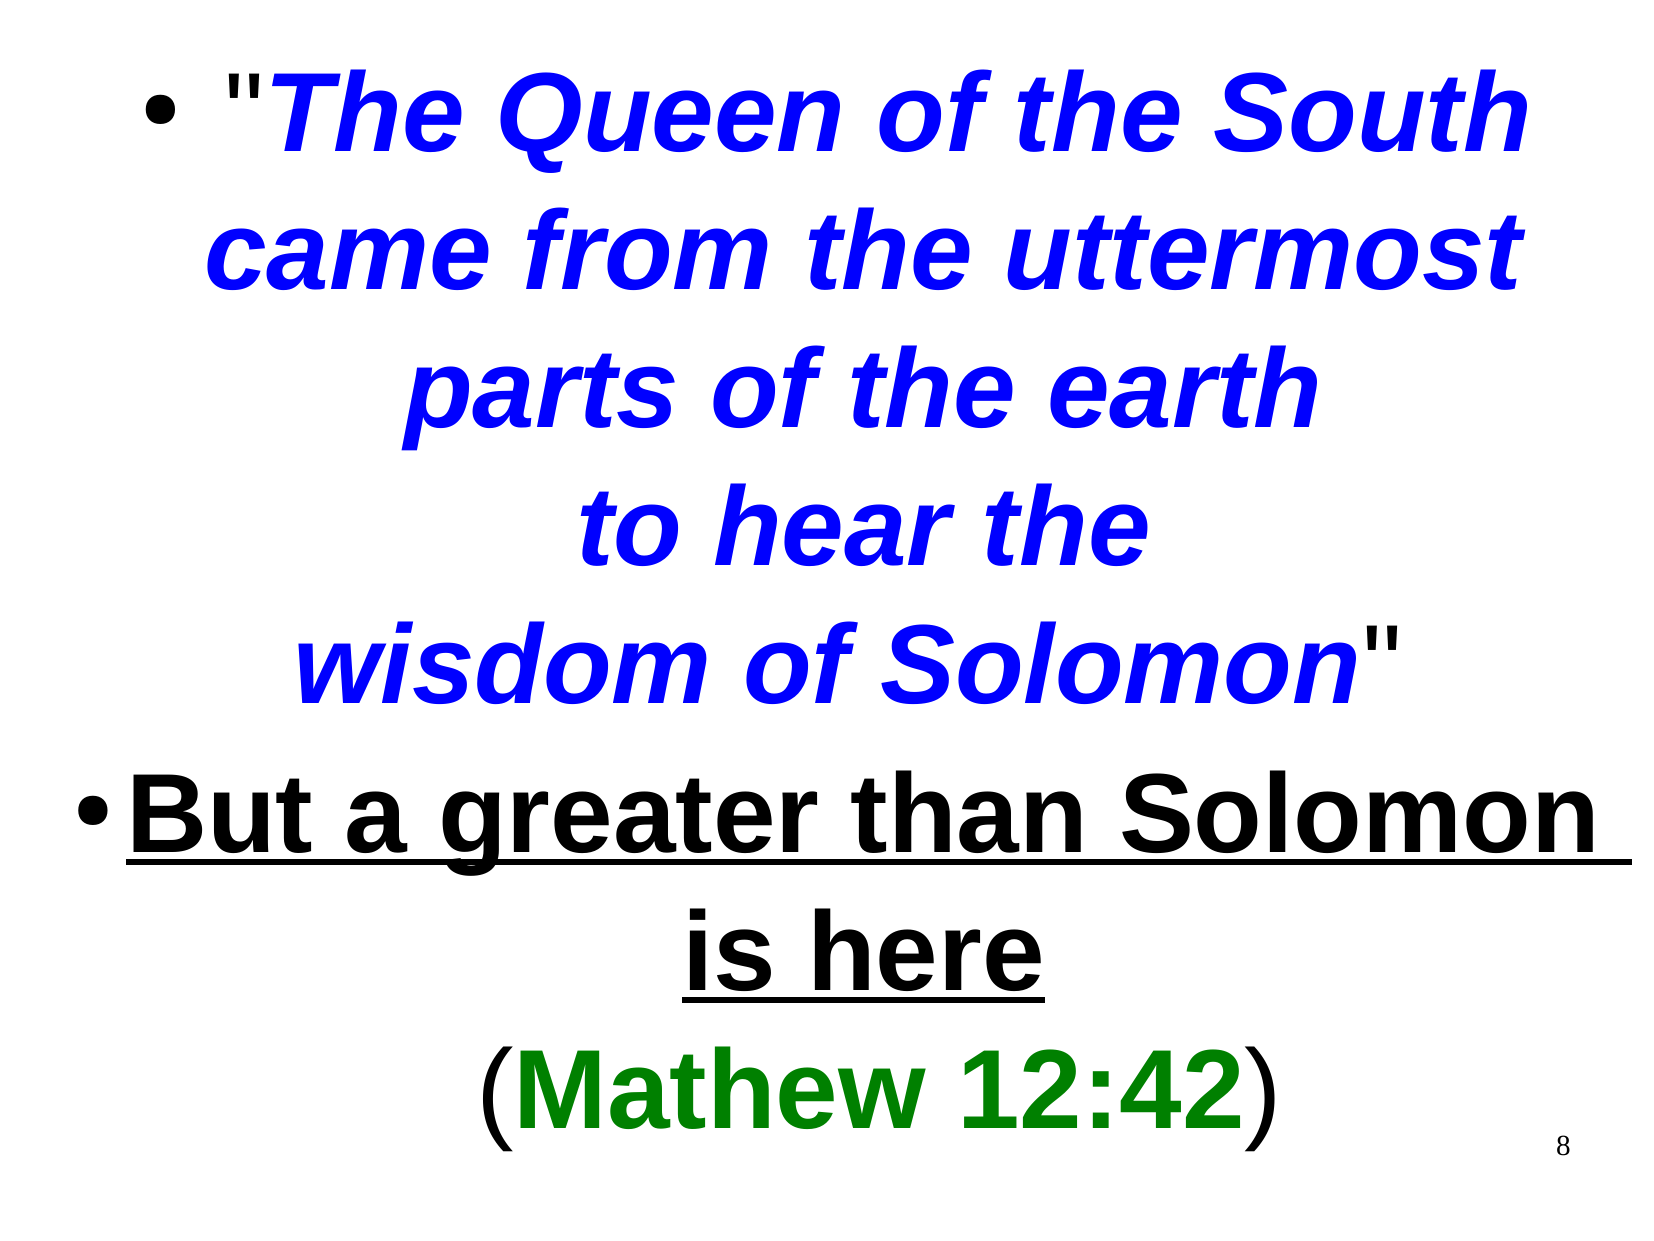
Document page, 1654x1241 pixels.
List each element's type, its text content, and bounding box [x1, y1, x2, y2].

list "The Queen of the South came from the uttermost parts of the earth to hear the wisdom of Solomon" But a greater than Solomon is here (Mathew 12:42) [37, 37, 1651, 1201]
